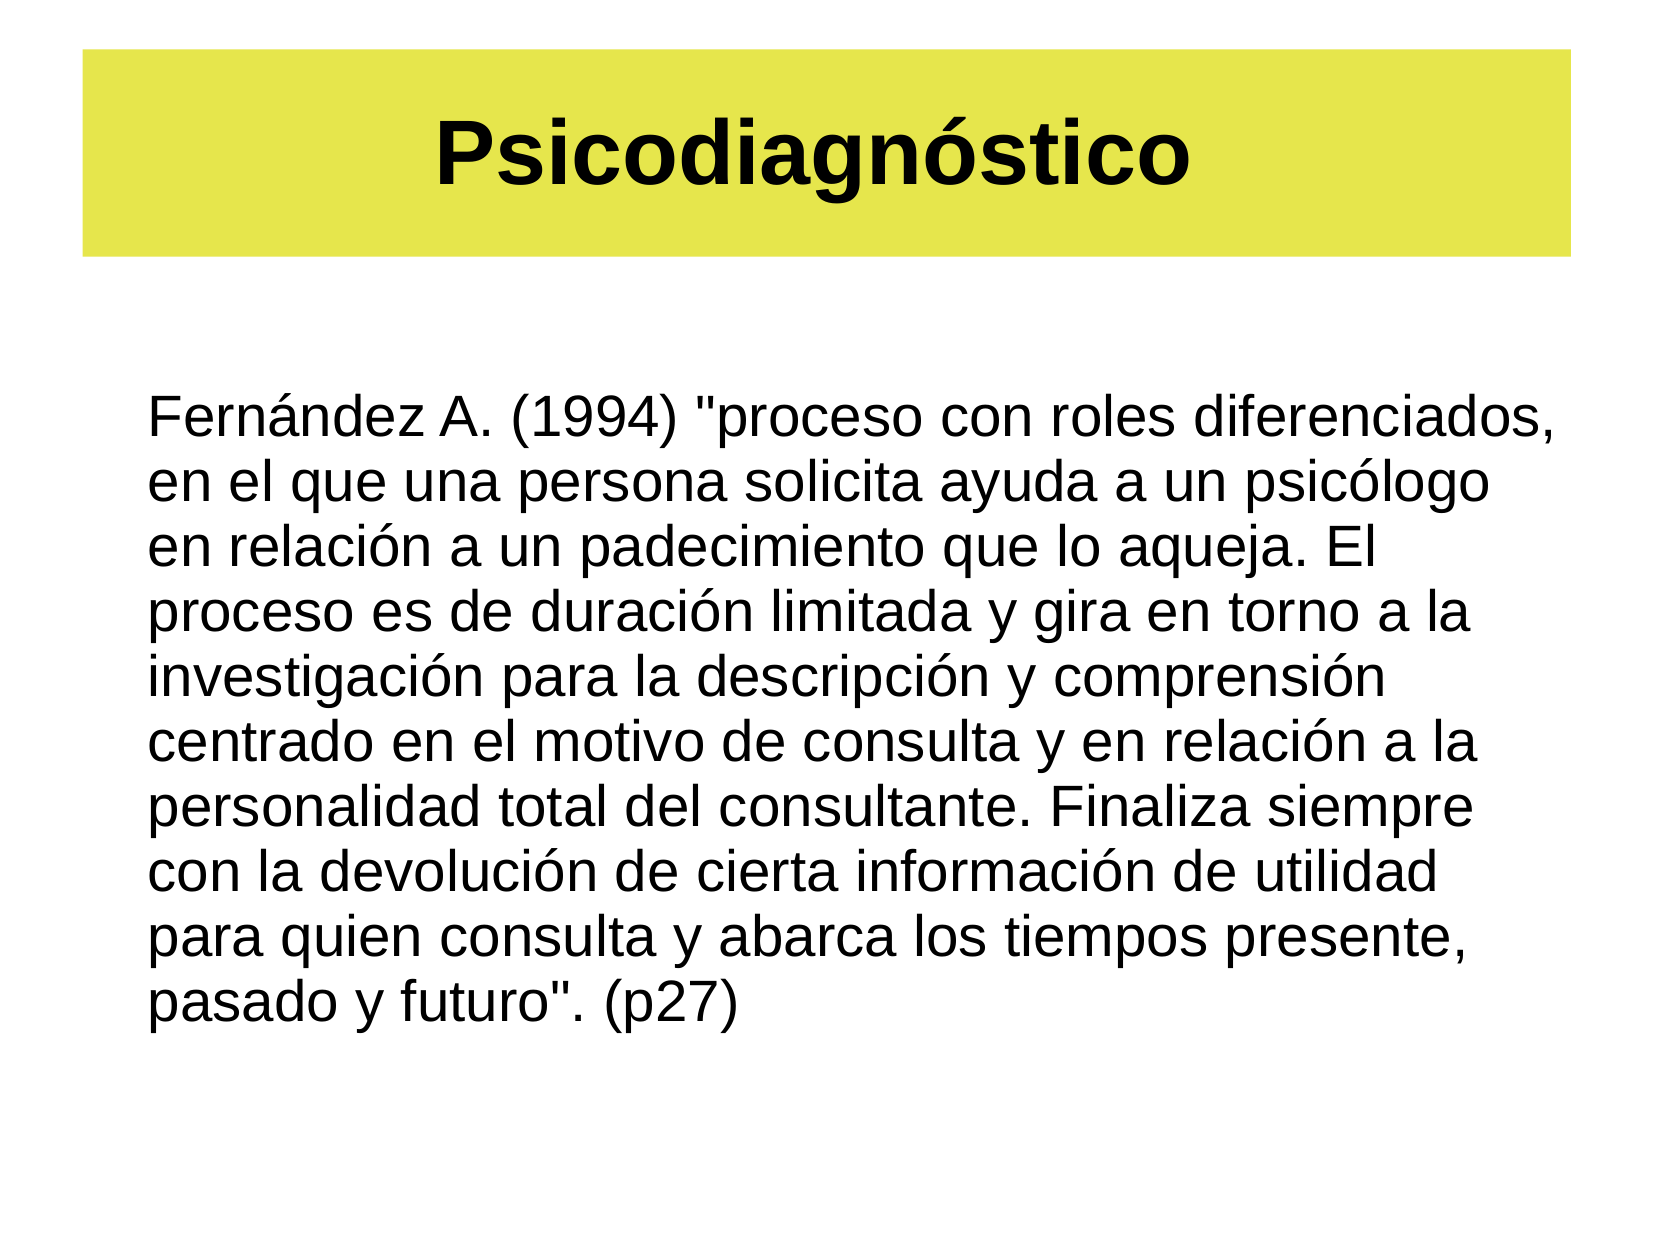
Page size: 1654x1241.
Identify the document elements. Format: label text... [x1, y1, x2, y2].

title Psicodiagnóstico [82, 49, 1571, 257]
list Fernández A. (1994) "proceso con roles diferenciados, en el que una persona solicita ayuda a un psicólogo en relación a un padecimiento que lo aqueja. El proceso es de duración limitada y gira en torno a la investigación para la descripción y comprensión centrado en el motivo de consulta y en relación a la personalidad total del consultante. Finaliza siempre con la devolución de cierta información de utilidad para quien consulta y abarca los tiempos presente, pasado y futuro". (p27) [76, 288, 1565, 1093]
